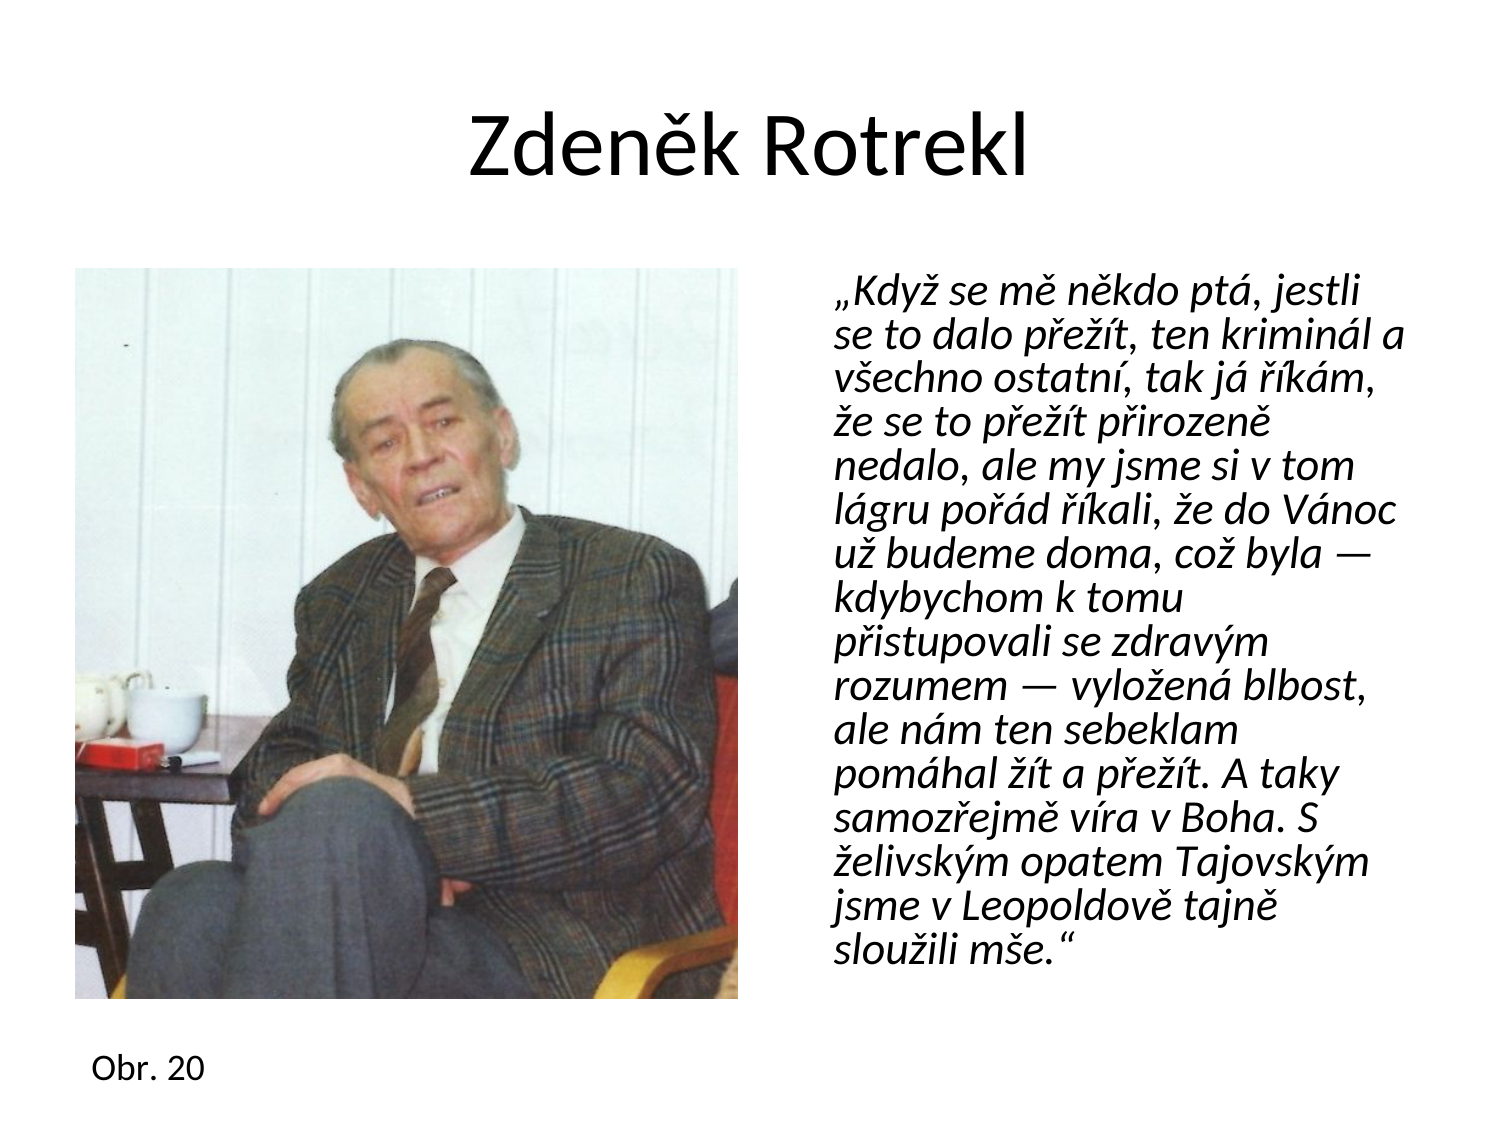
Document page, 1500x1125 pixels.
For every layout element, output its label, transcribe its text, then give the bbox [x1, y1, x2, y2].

text_box Obr. 20 [76, 1034, 242, 1096]
list „Když se mě někdo ptá, jestli se to dalo přežít, ten kriminál a všechno ostatní, tak já říkám, že se to přežít přirozeně nedalo, ale my jsme si v tom lágru pořád říkali, že do Vánoc už budeme doma, což byla — kdybychom k tomu přistupovali se zdravým rozumem — vyložená blbost, ale nám ten sebeklam pomáhal žít a přežít. A taky samozřejmě víra v Boha. S želivským opatem Tajovským jsme v Leopoldově tajně sloužili mše.“ [762, 262, 1426, 1006]
text_box [75, 268, 738, 999]
title Zdeněk Rotrekl [75, 45, 1426, 233]
